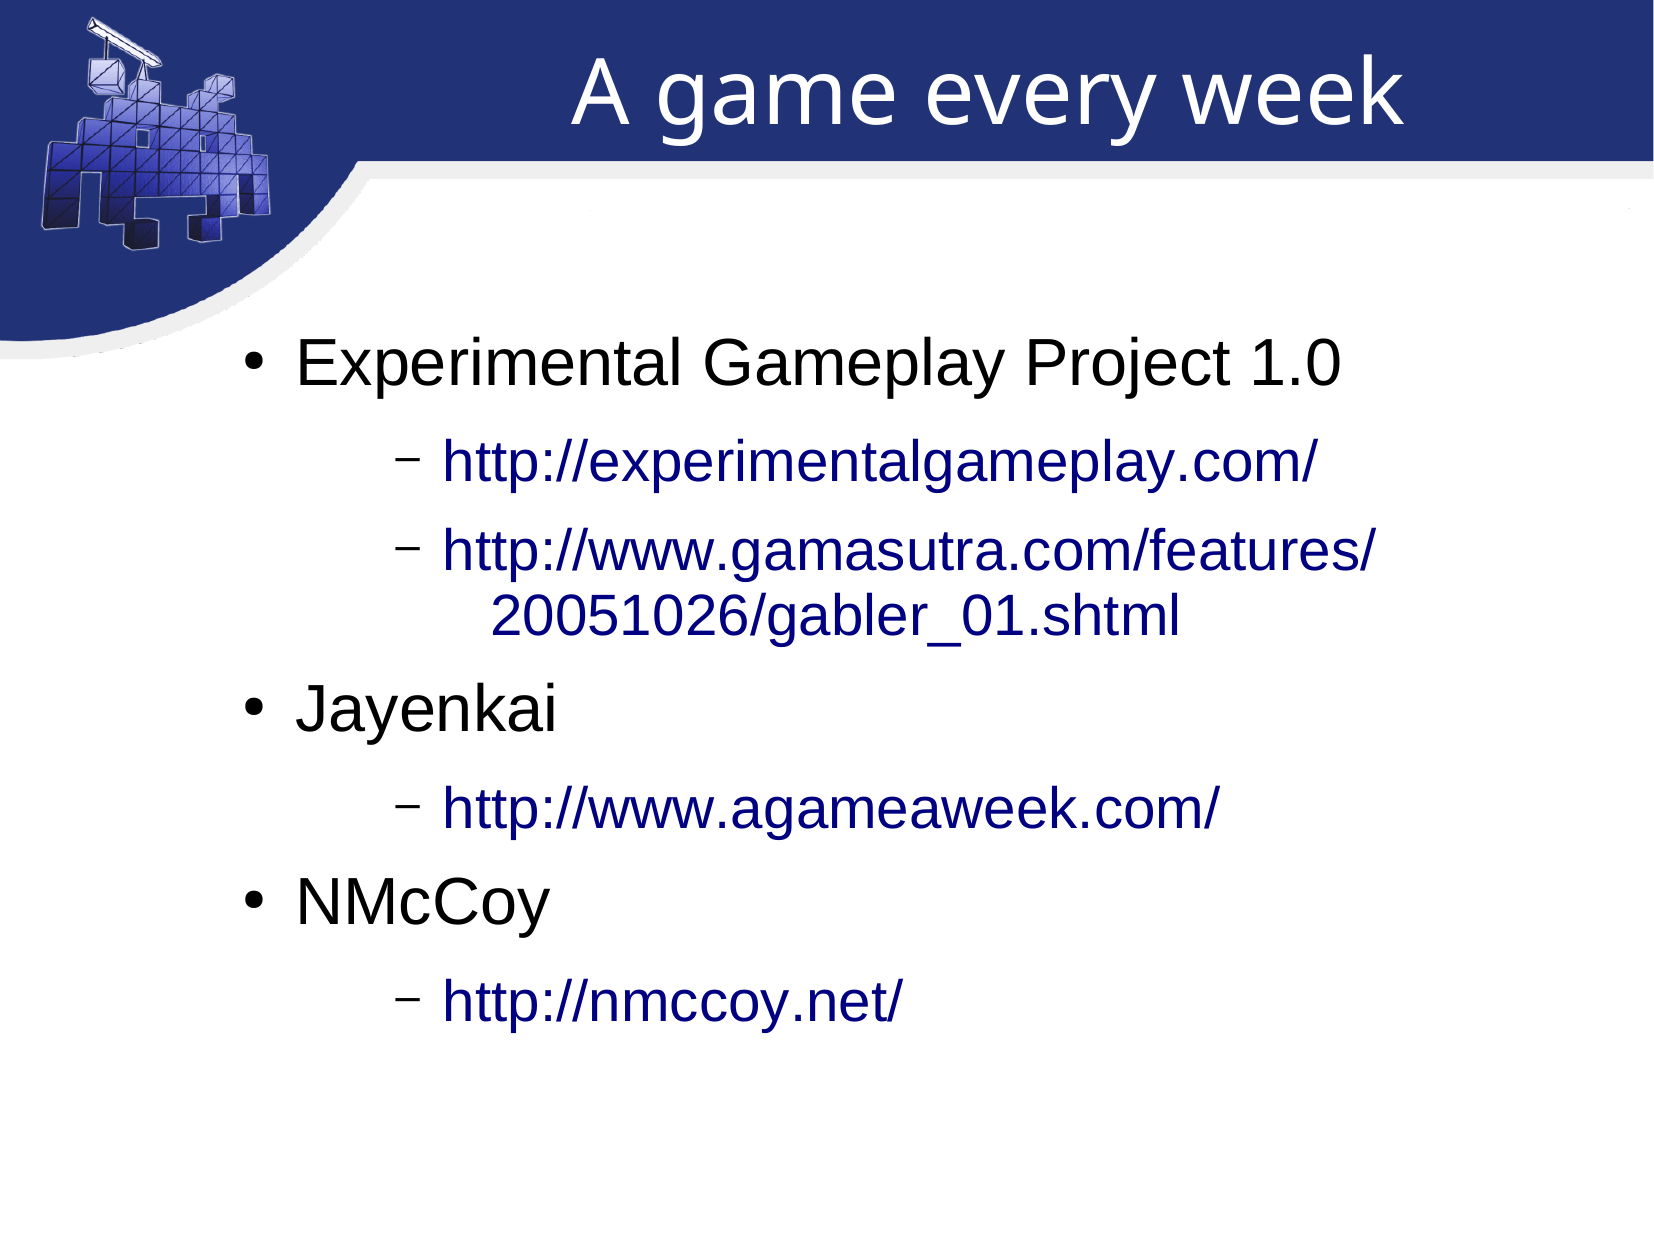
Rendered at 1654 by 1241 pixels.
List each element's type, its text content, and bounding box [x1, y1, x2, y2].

title A game every week [354, 35, 1625, 142]
list Experimental Gameplay Project 1.0 http://experimentalgameplay.com/ http://www.gamasutra.com/features/ 20051026/gabler_01.shtml Jayenkai http://www.agameaweek.com/ NMcCoy http://nmccoy.net/ [206, 324, 1595, 1078]
picture [0, 0, 1654, 443]
